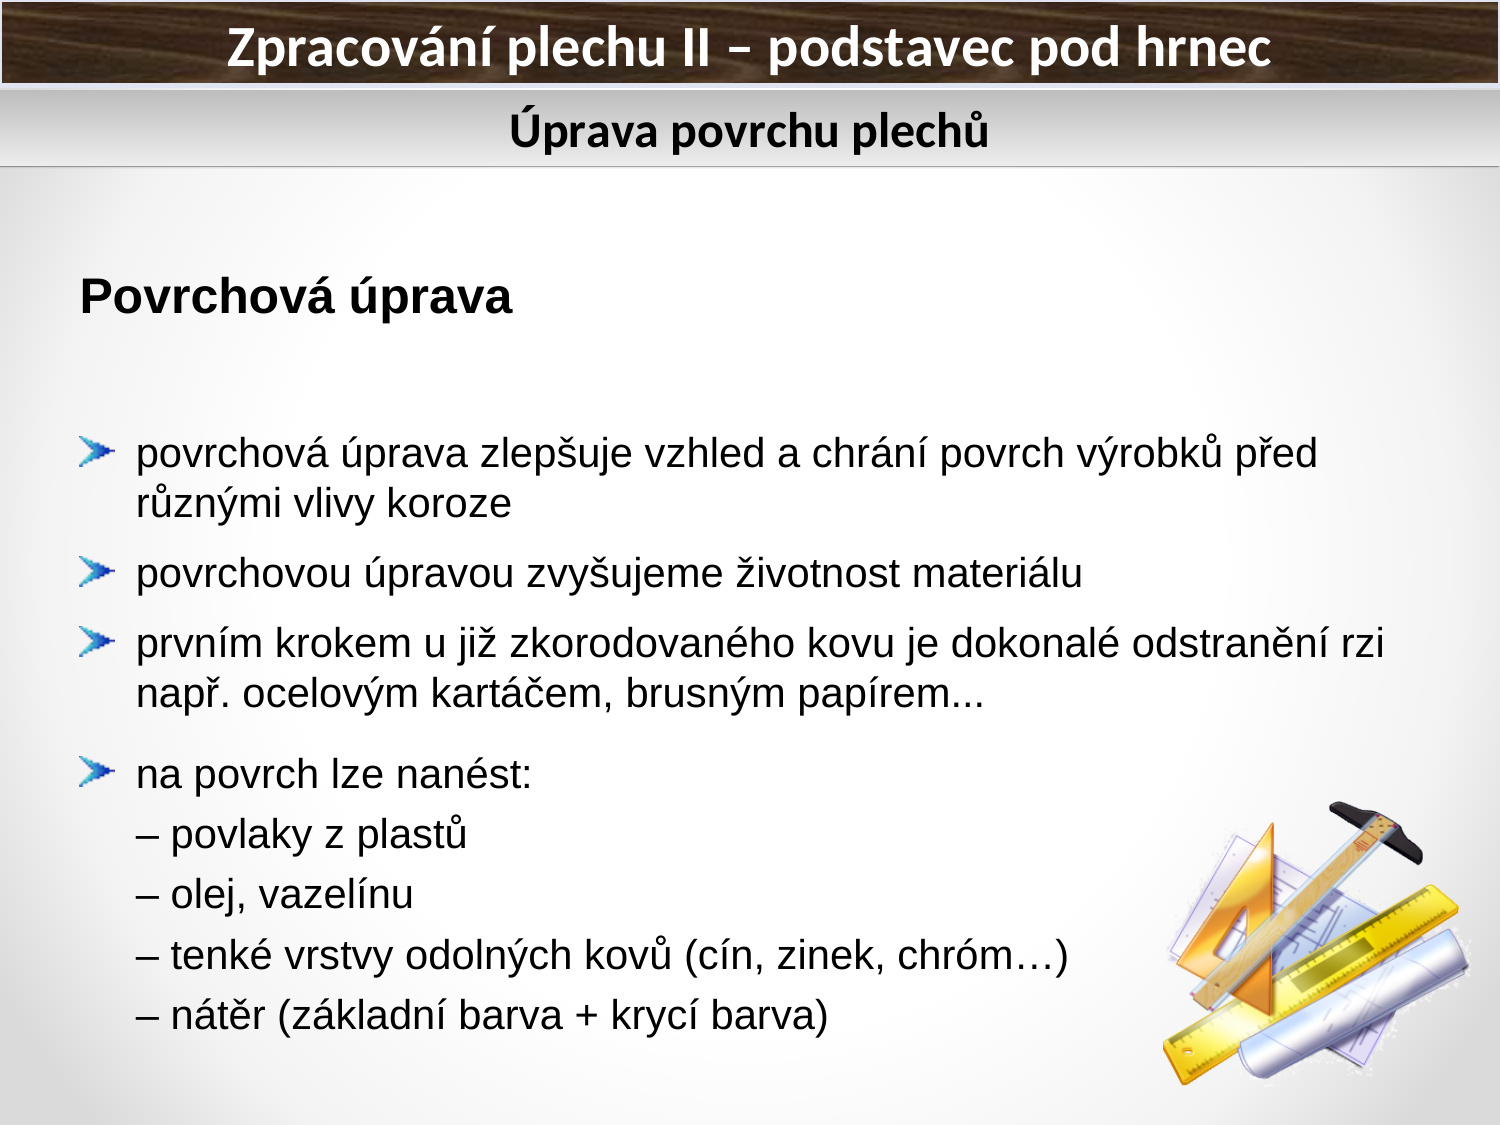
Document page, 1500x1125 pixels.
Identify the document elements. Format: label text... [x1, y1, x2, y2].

picture [0, 166, 1500, 1125]
text_box povrchová úprava zlepšuje vzhled a chrání povrch výrobků před různými vlivy koroze povrchovou úpravou zvyšujeme životnost materiálu prvním krokem u již zkorodovaného kovu je dokonalé odstranění rzi např. ocelovým kartáčem, brusným papírem... na povrch lze nanést: – povlaky z plastů – olej, vazelínu – tenké vrstvy odolných kovů (cín, zinek, chróm…) – nátěr (základní barva + krycí barva) [64, 418, 1471, 1096]
text_box Zpracování plechu II – podstavec pod hrnec [0, 0, 1500, 86]
text_box Úprava povrchu plechů [0, 90, 1500, 166]
picture [0, 86, 1500, 90]
text_box Povrchová úprava [64, 255, 1436, 331]
